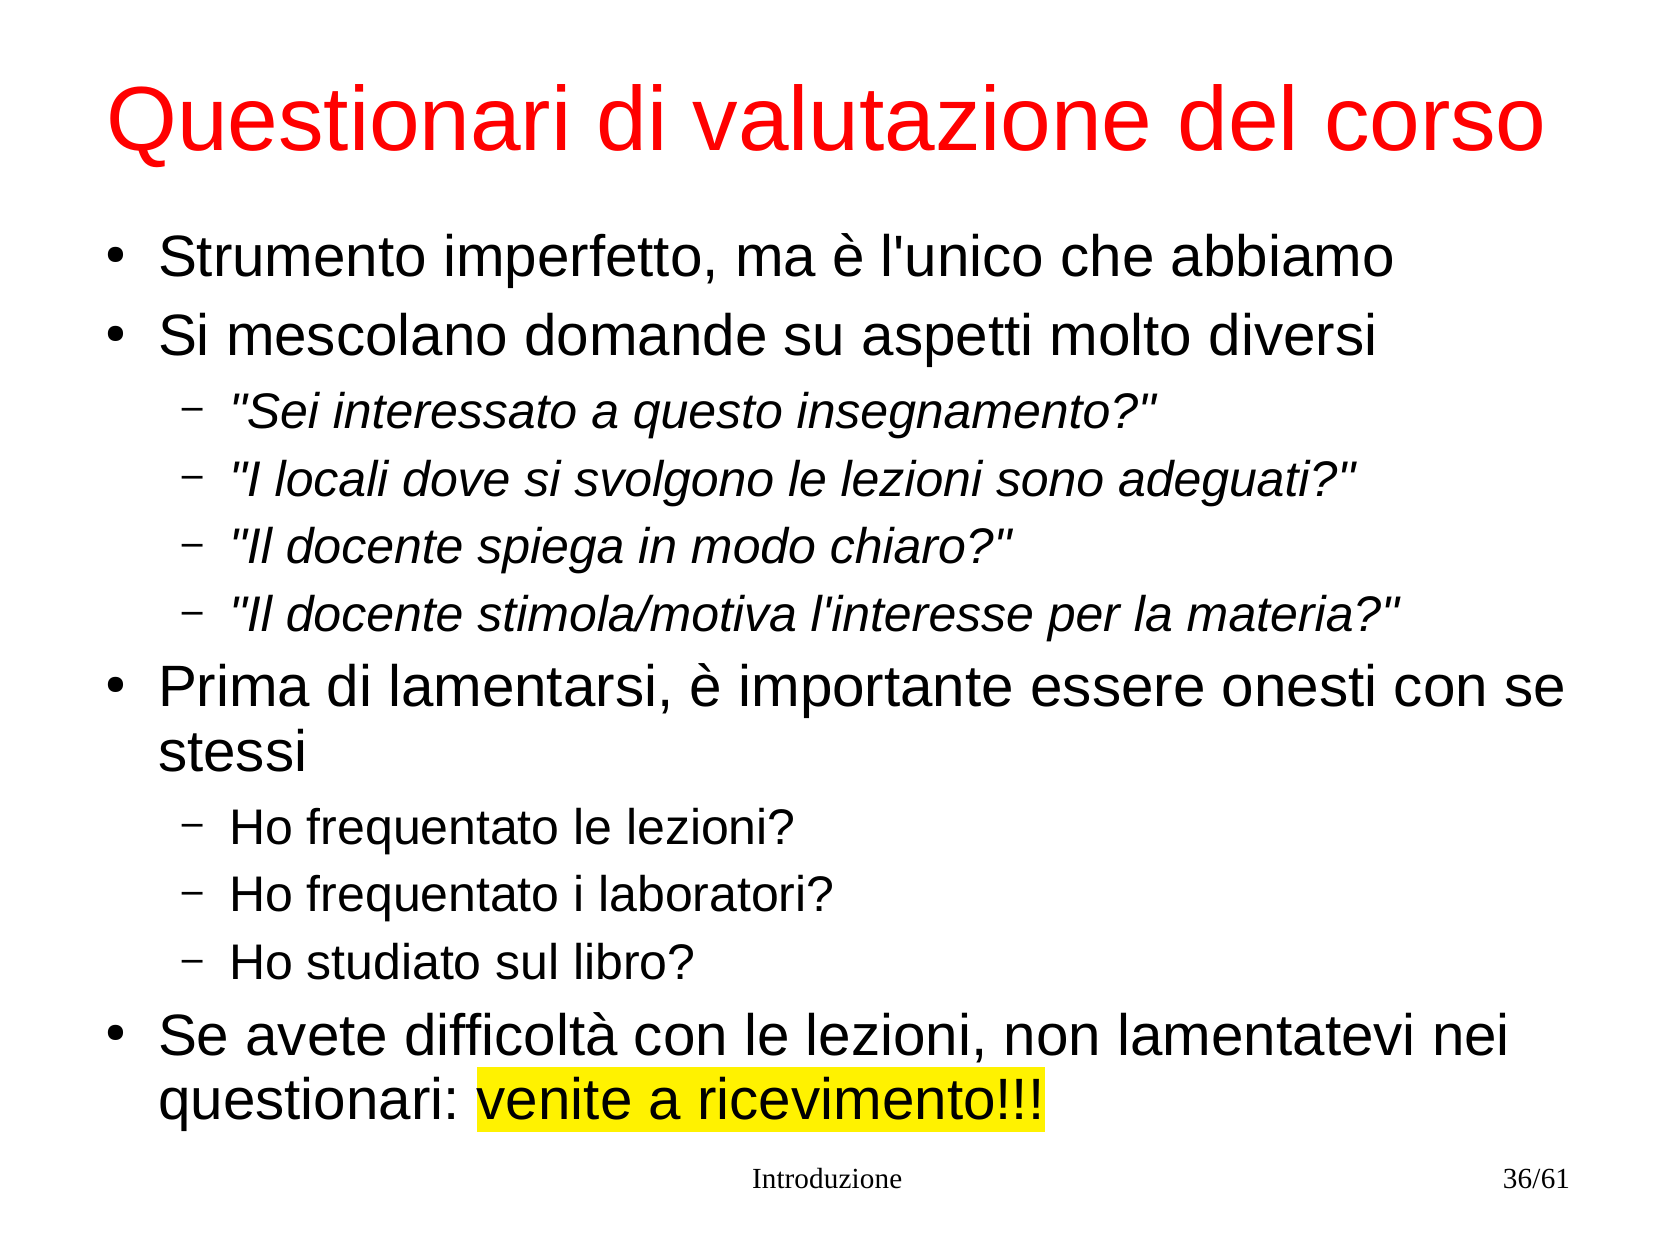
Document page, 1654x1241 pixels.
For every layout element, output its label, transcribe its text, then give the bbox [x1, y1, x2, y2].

list Strumento imperfetto, ma è l'unico che abbiamo Si mescolano domande su aspetti molto diversi "Sei interessato a questo insegnamento?" "I locali dove si svolgono le lezioni sono adeguati?" "Il docente spiega in modo chiaro?" "Il docente stimola/motiva l'interesse per la materia?" Prima di lamentarsi, è importante essere onesti con se stessi Ho frequentato le lezioni? Ho frequentato i laboratori? Ho studiato sul libro? Se avete difficoltà con le lezioni, non lamentatevi nei questionari: venite a ricevimento!!! [87, 223, 1576, 1133]
title Questionari di valutazione del corso [82, 49, 1571, 188]
